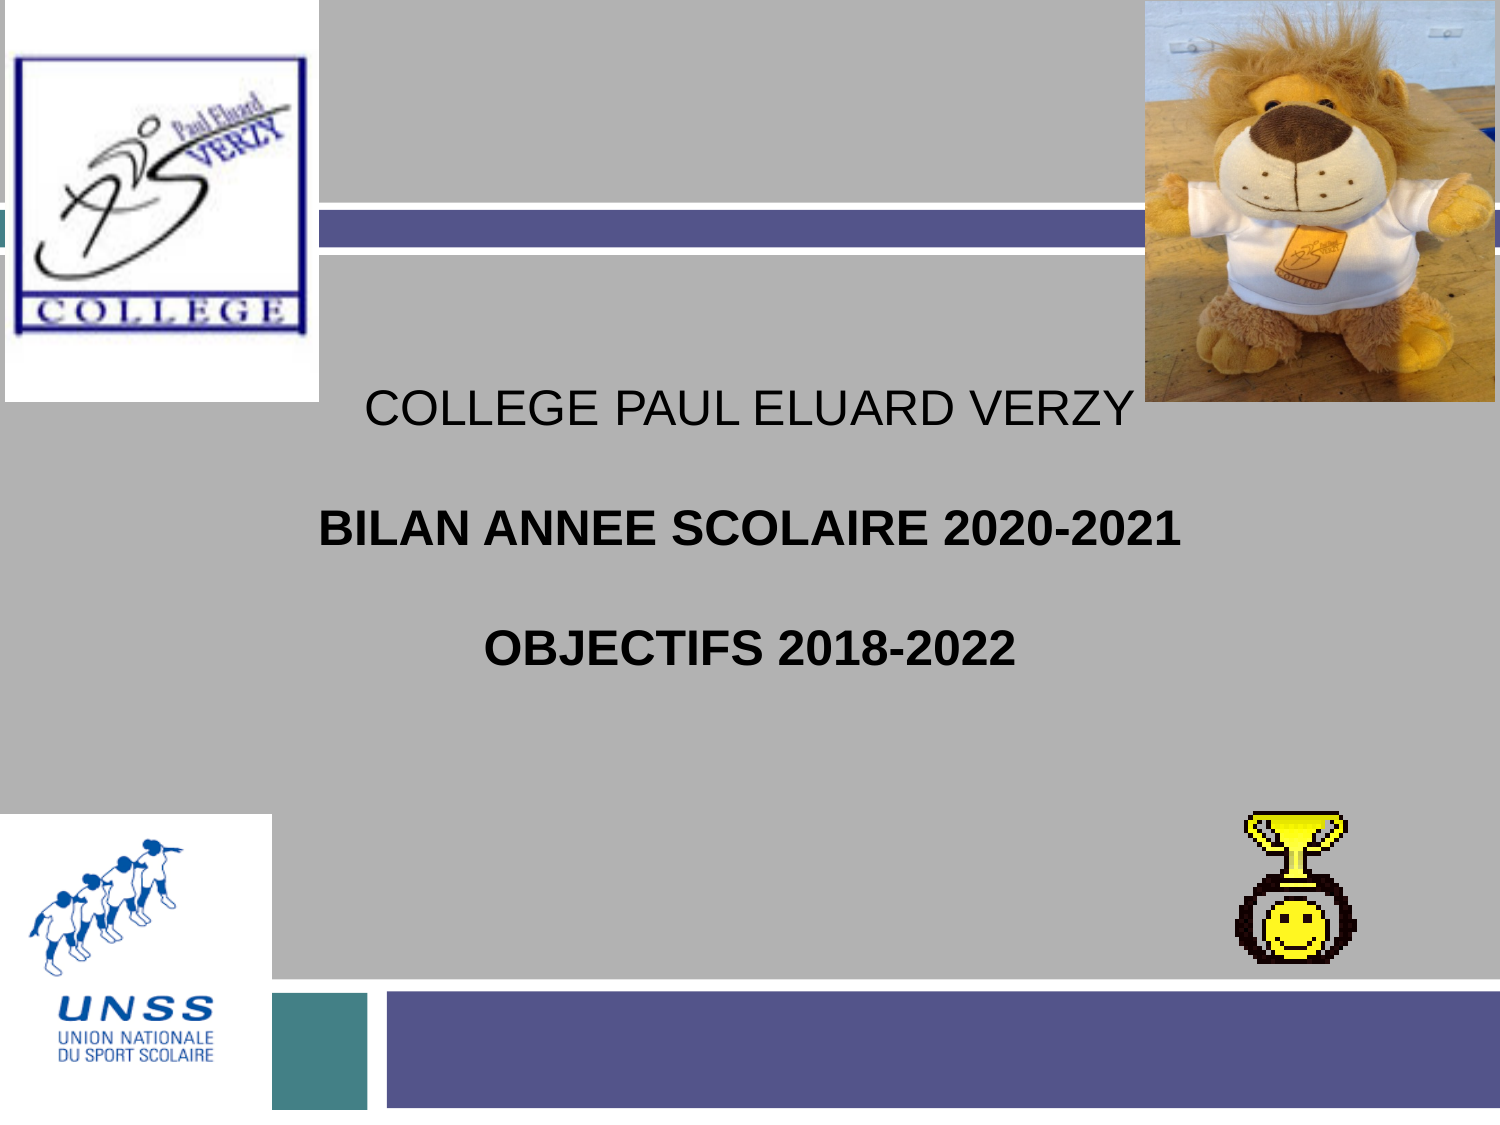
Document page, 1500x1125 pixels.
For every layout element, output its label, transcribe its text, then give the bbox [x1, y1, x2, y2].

picture [0, 814, 272, 1111]
picture [1145, 1, 1495, 402]
picture [1217, 793, 1371, 969]
subtitle COLLEGE PAUL ELUARD VERZY BILAN ANNEE SCOLAIRE 2020-2021 OBJECTIFS 2018-2022 [75, 263, 1425, 1006]
picture [5, 0, 319, 402]
